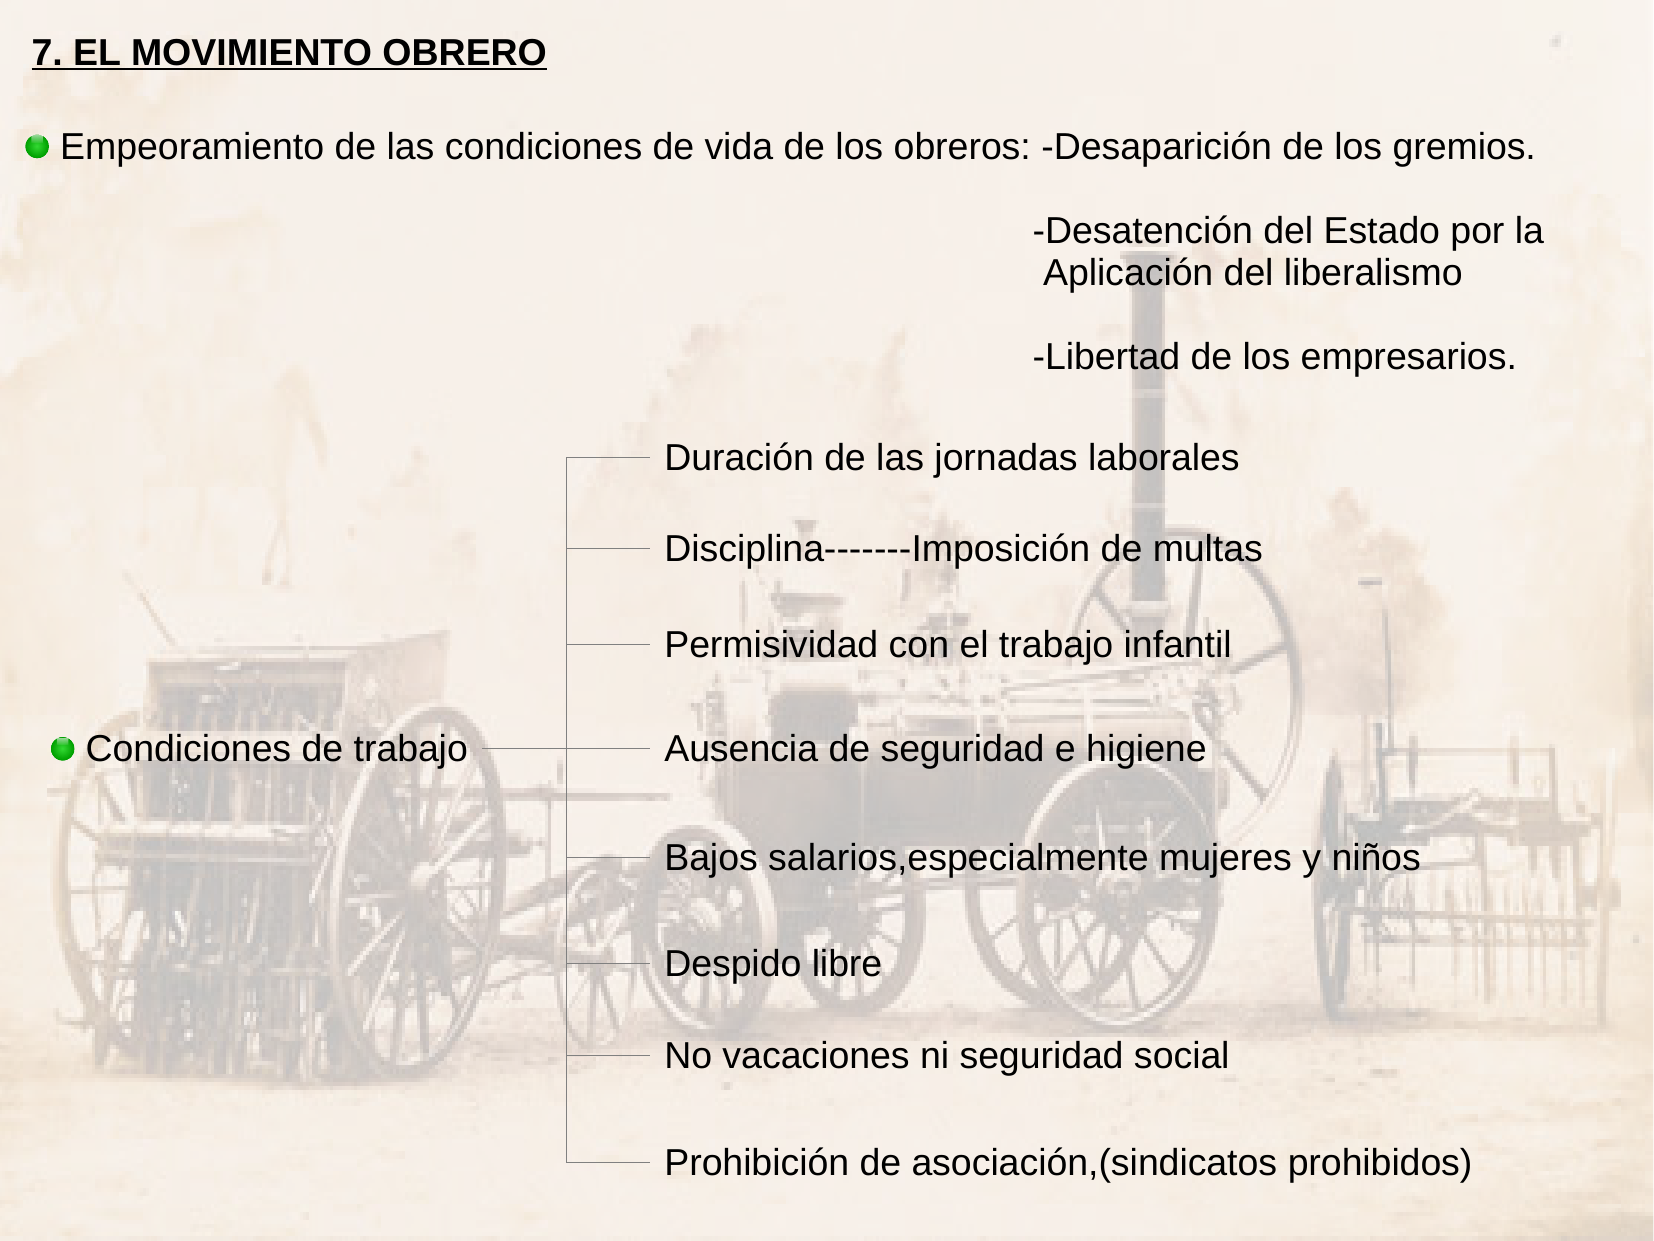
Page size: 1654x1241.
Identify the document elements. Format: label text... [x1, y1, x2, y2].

text_box No vacaciones ni seguridad social [649, 1027, 1245, 1085]
text_box Despido libre [649, 935, 898, 993]
text_box Empeoramiento de las condiciones de vida de los obreros: -Desaparición de los gremios. -Desatención del Estado por la Aplicación del liberalismo -Libertad de los empresarios. [9, 118, 1560, 386]
text_box Prohibición de asociación,(sindicatos prohibidos) [649, 1133, 1488, 1191]
text_box Ausencia de seguridad e higiene [649, 720, 1222, 778]
text_box Disciplina-------Imposición de multas [649, 519, 1279, 577]
text_box Bajos salarios,especialmente mujeres y niños [649, 828, 1436, 886]
text_box 7. EL MOVIMIENTO OBRERO [16, 24, 563, 83]
picture [0, 0, 1654, 1241]
text_box Permisividad con el trabajo infantil [649, 616, 1247, 674]
text_box Condiciones de trabajo [35, 720, 483, 778]
text_box Duración de las jornadas laborales [649, 429, 1255, 487]
